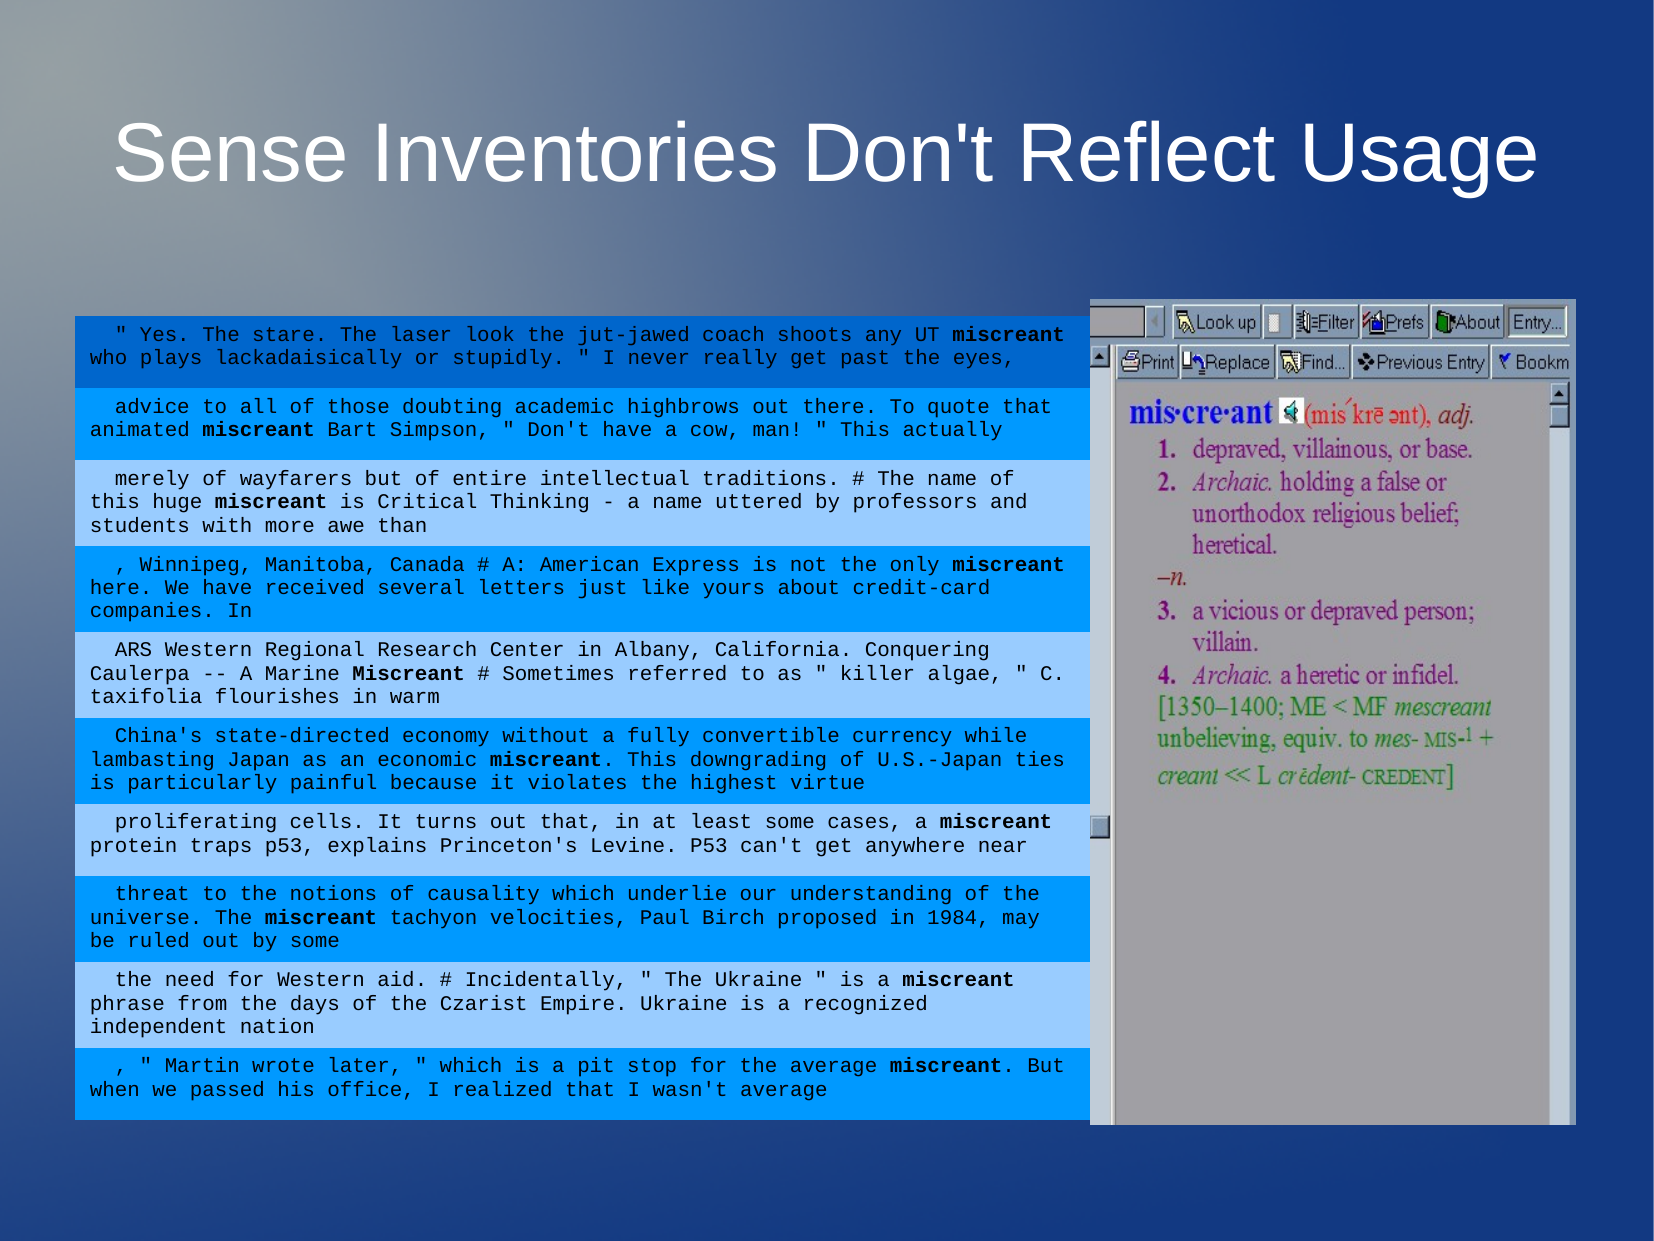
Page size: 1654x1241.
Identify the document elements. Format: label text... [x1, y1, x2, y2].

table_header " Yes. The stare. The laser look the jut-jawed coach shoots any UT miscreant who plays lackadaisically or stupidly. " I never really get past the eyes, [75, 316, 1090, 388]
table_cell China's state-directed economy without a fully convertible currency while lambasting Japan as an economic miscreant. This downgrading of U.S.-Japan ties is particularly painful because it violates the highest virtue [75, 718, 1090, 804]
title Sense Inventories Don't Reflect Usage [82, 49, 1571, 257]
table_cell advice to all of those doubting academic highbrows out there. To quote that animated miscreant Bart Simpson, " Don't have a cow, man! " This actually [75, 388, 1090, 460]
picture [0, 0, 1654, 1241]
table_cell , " Martin wrote later, " which is a pit stop for the average miscreant. But when we passed his office, I realized that I wasn't average [75, 1048, 1090, 1120]
table_cell ARS Western Regional Research Center in Albany, California. Conquering Caulerpa -- A Marine Miscreant # Sometimes referred to as " killer algae, " C. taxifolia flourishes in warm [75, 632, 1090, 718]
table_cell proliferating cells. It turns out that, in at least some cases, a miscreant protein traps p53, explains Princeton's Levine. P53 can't get anywhere near [75, 804, 1090, 876]
table_cell threat to the notions of causality which underlie our understanding of the universe. The miscreant tachyon velocities, Paul Birch proposed in 1984, may be ruled out by some [75, 876, 1090, 962]
table_cell , Winnipeg, Manitoba, Canada # A: American Express is not the only miscreant here. We have received several letters just like yours about credit-card companies. In [75, 546, 1090, 632]
table_cell merely of wayfarers but of entire intellectual traditions. # The name of this huge miscreant is Critical Thinking - a name uttered by professors and students with more awe than [75, 460, 1090, 546]
table_cell the need for Western aid. # Incidentally, " The Ukraine " is a miscreant phrase from the days of the Czarist Empire. Ukraine is a recognized independent nation [75, 962, 1090, 1048]
